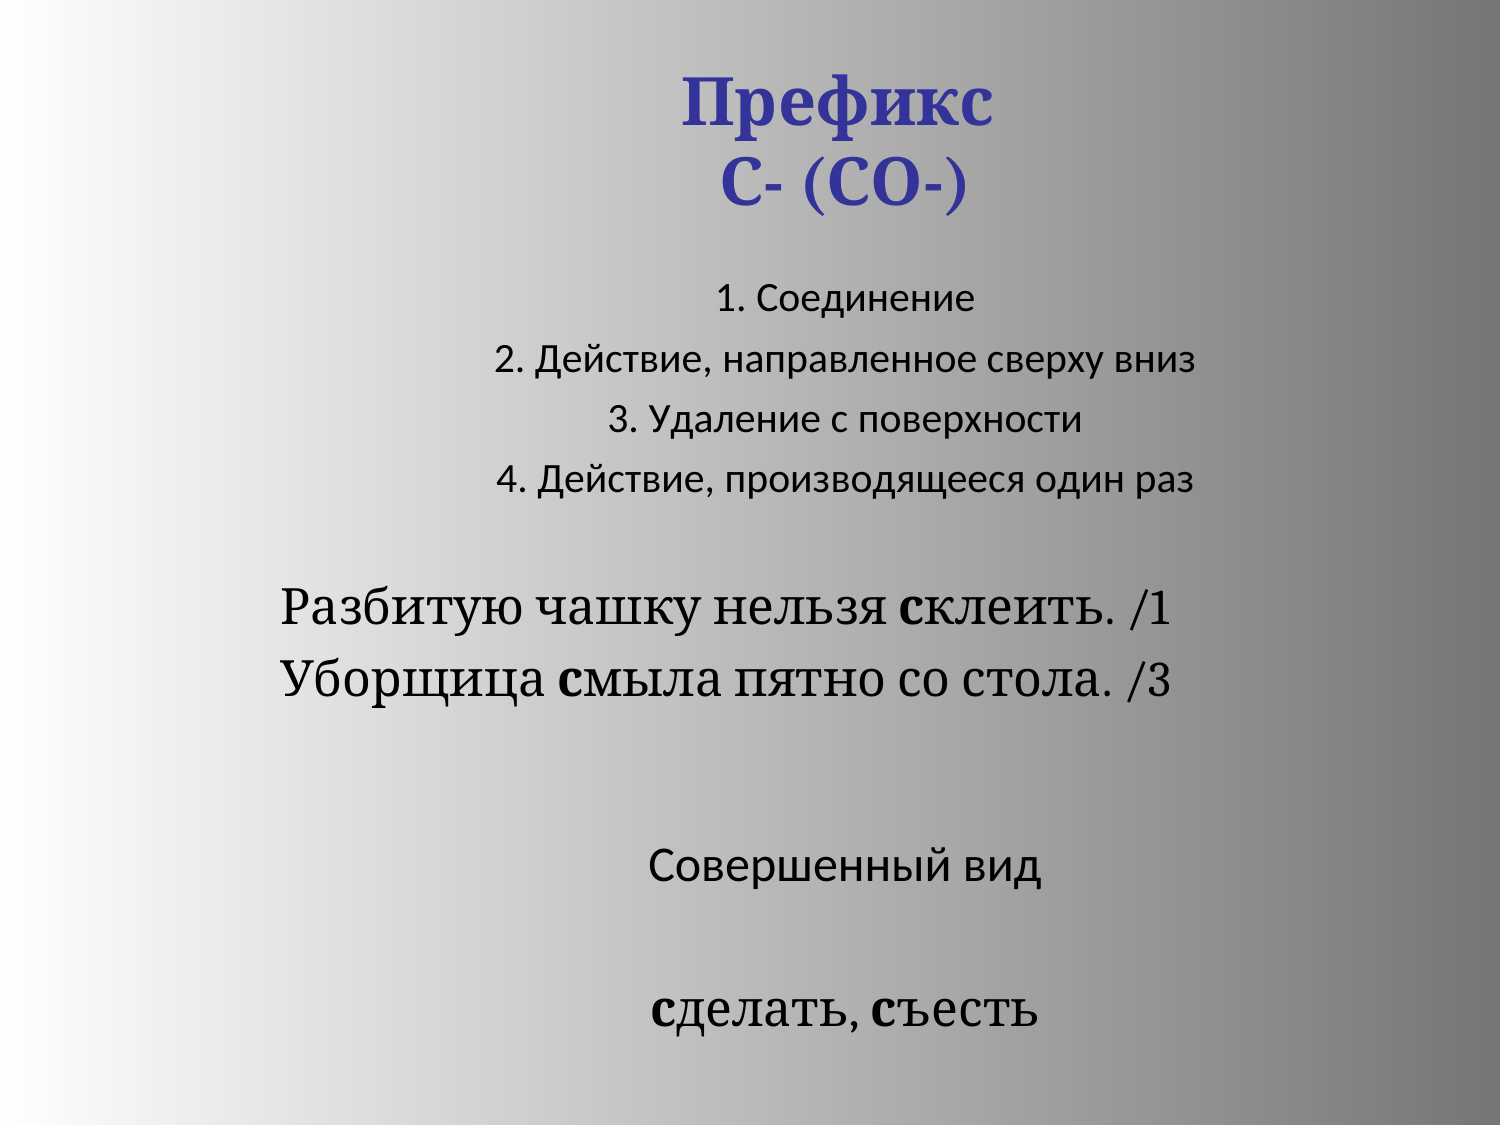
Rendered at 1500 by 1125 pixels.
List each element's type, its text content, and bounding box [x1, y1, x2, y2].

title Префикс С- (СО-) [265, 45, 1426, 233]
list 1. Соединение 2. Действие, направленное сверху вниз 3. Удаление с поверхности 4. Действие, производящееся один раз Разбитую чашку нельзя склеить. /1 Уборщица смыла пятно со стола. /3 [265, 262, 1426, 751]
text_box Совершенный вид сделать, съесть [265, 751, 1426, 1052]
